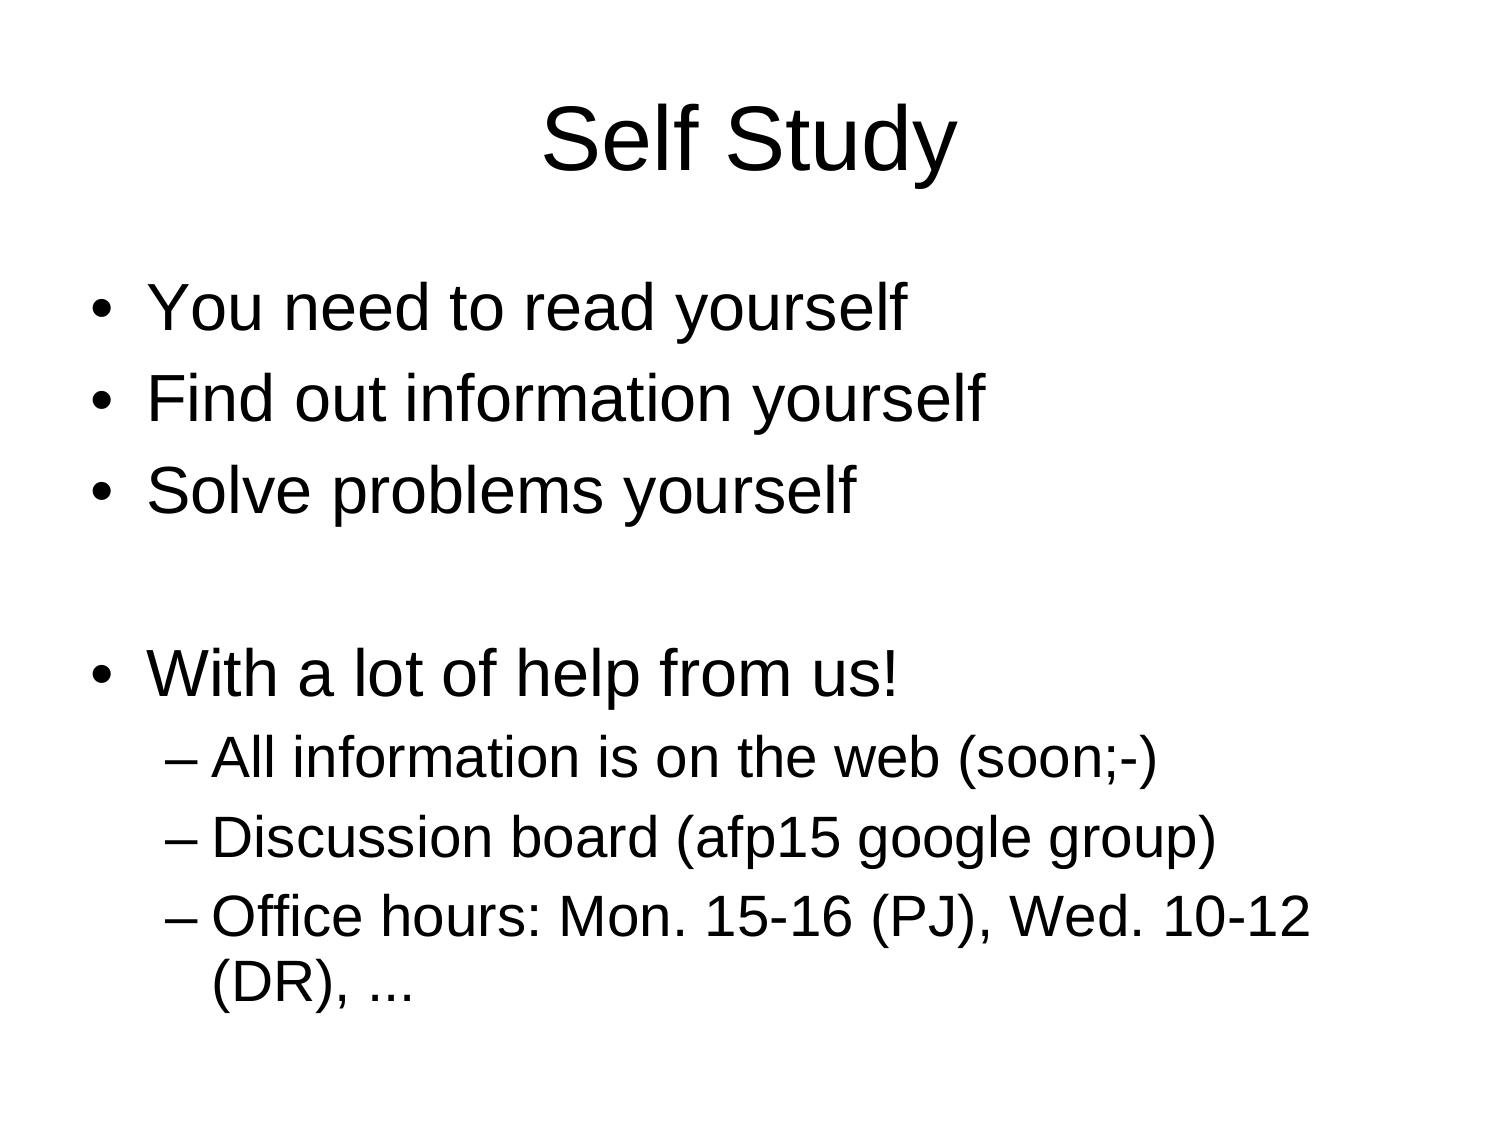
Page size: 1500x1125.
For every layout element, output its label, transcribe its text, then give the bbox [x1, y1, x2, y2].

list You need to read yourself Find out information yourself Solve problems yourself With a lot of help from us! All information is on the web (soon;-) Discussion board (afp15 google group) Office hours: Mon. 15-16 (PJ), Wed. 10-12 (DR), ... [75, 262, 1426, 1115]
title Self Study [75, 45, 1426, 233]
